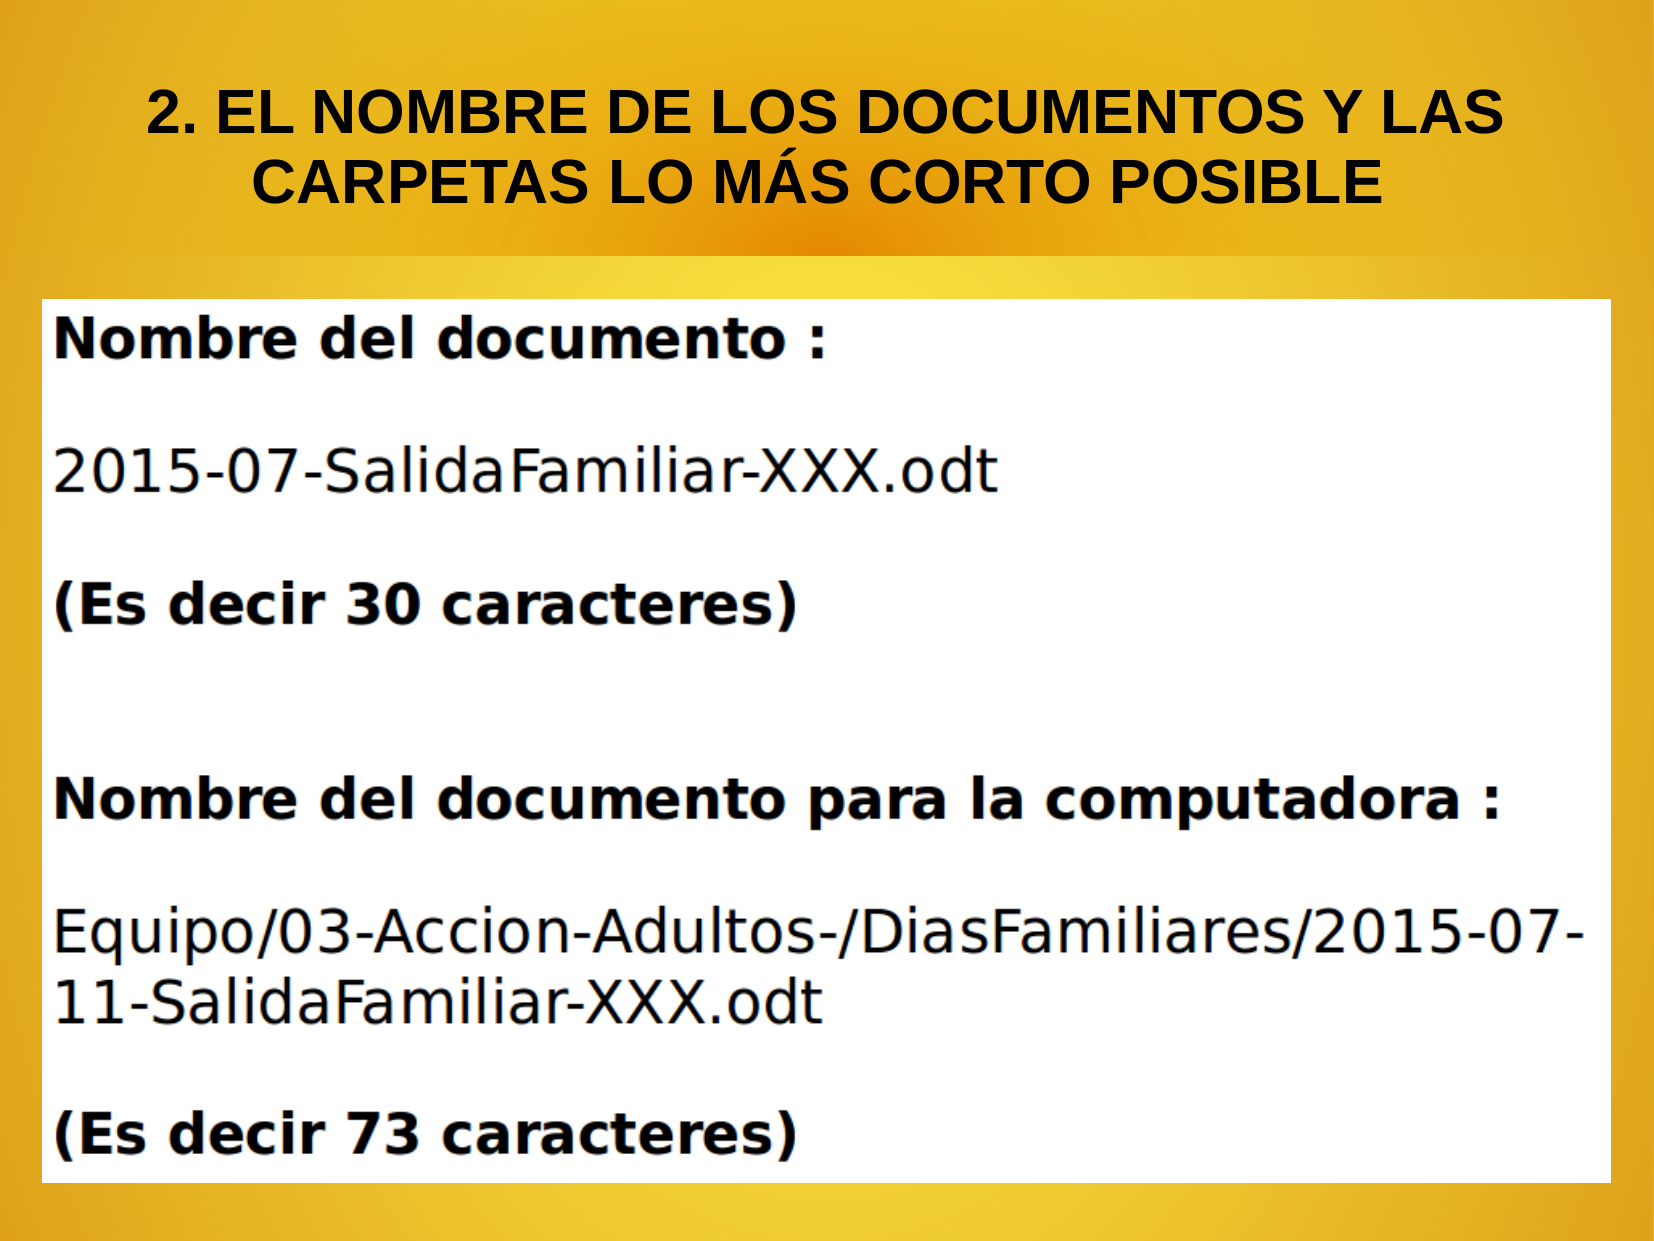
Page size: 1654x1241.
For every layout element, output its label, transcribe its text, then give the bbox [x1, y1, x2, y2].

text_box 2. EL NOMBRE DE LOS DOCUMENTOS Y LAS CARPETAS LO MÁS CORTO POSIBLE [29, 77, 1625, 255]
picture [42, 299, 1611, 1183]
